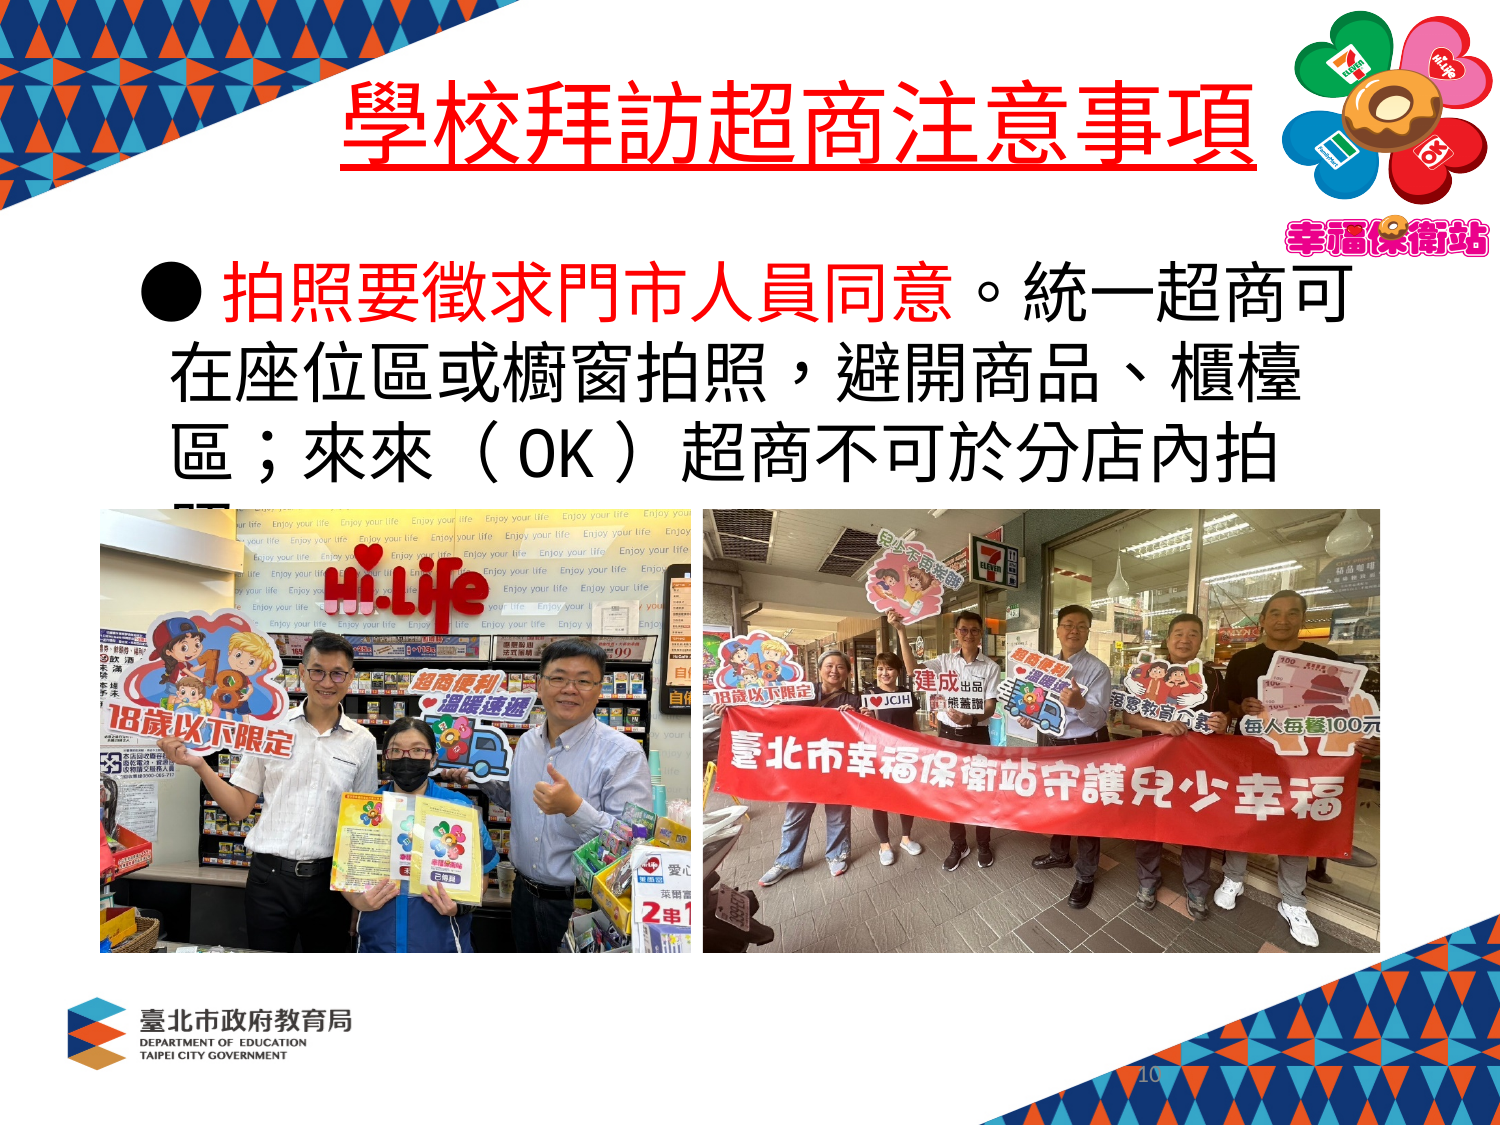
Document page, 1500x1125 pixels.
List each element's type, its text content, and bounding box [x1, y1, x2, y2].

picture [100, 509, 691, 953]
text_box [1121, 1042, 1459, 1103]
title 學校拜訪超商注意事項 [324, 19, 1421, 237]
picture [702, 509, 1381, 953]
text_box ●拍照要徵求門市人員同意。統一超商可在座位區或櫥窗拍照，避開商品、櫃檯區；來來（OK）超商不可於分店內拍照。 [124, 243, 1388, 578]
